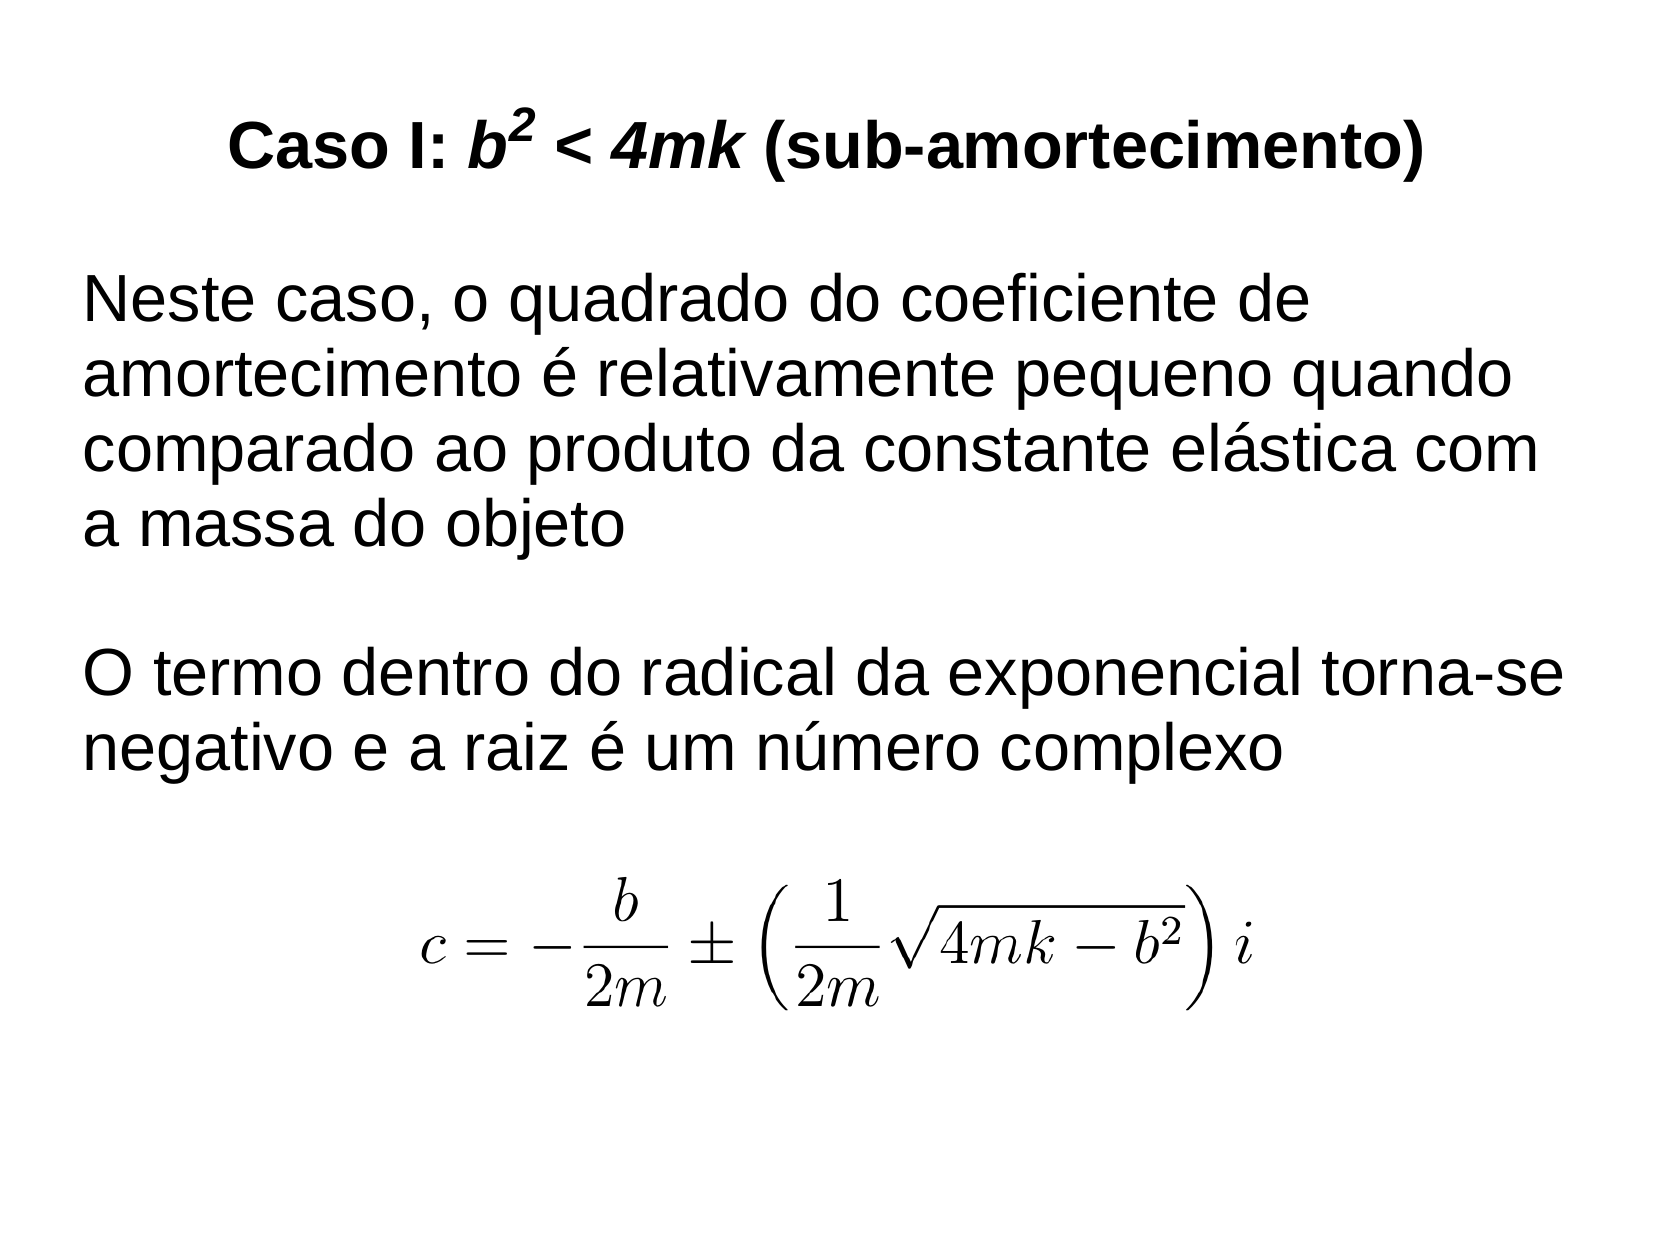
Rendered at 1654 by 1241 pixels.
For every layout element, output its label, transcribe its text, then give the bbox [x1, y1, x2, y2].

picture [400, 851, 1288, 1028]
subtitle Caso I: b2 < 4mk (sub-amortecimento) Neste caso, o quadrado do coeficiente de amortecimento é relativamente pequeno quando comparado ao produto da constante elástica com a massa do objeto O termo dentro do radical da exponencial torna-se negativo e a raiz é um número complexo [82, 93, 1571, 1084]
